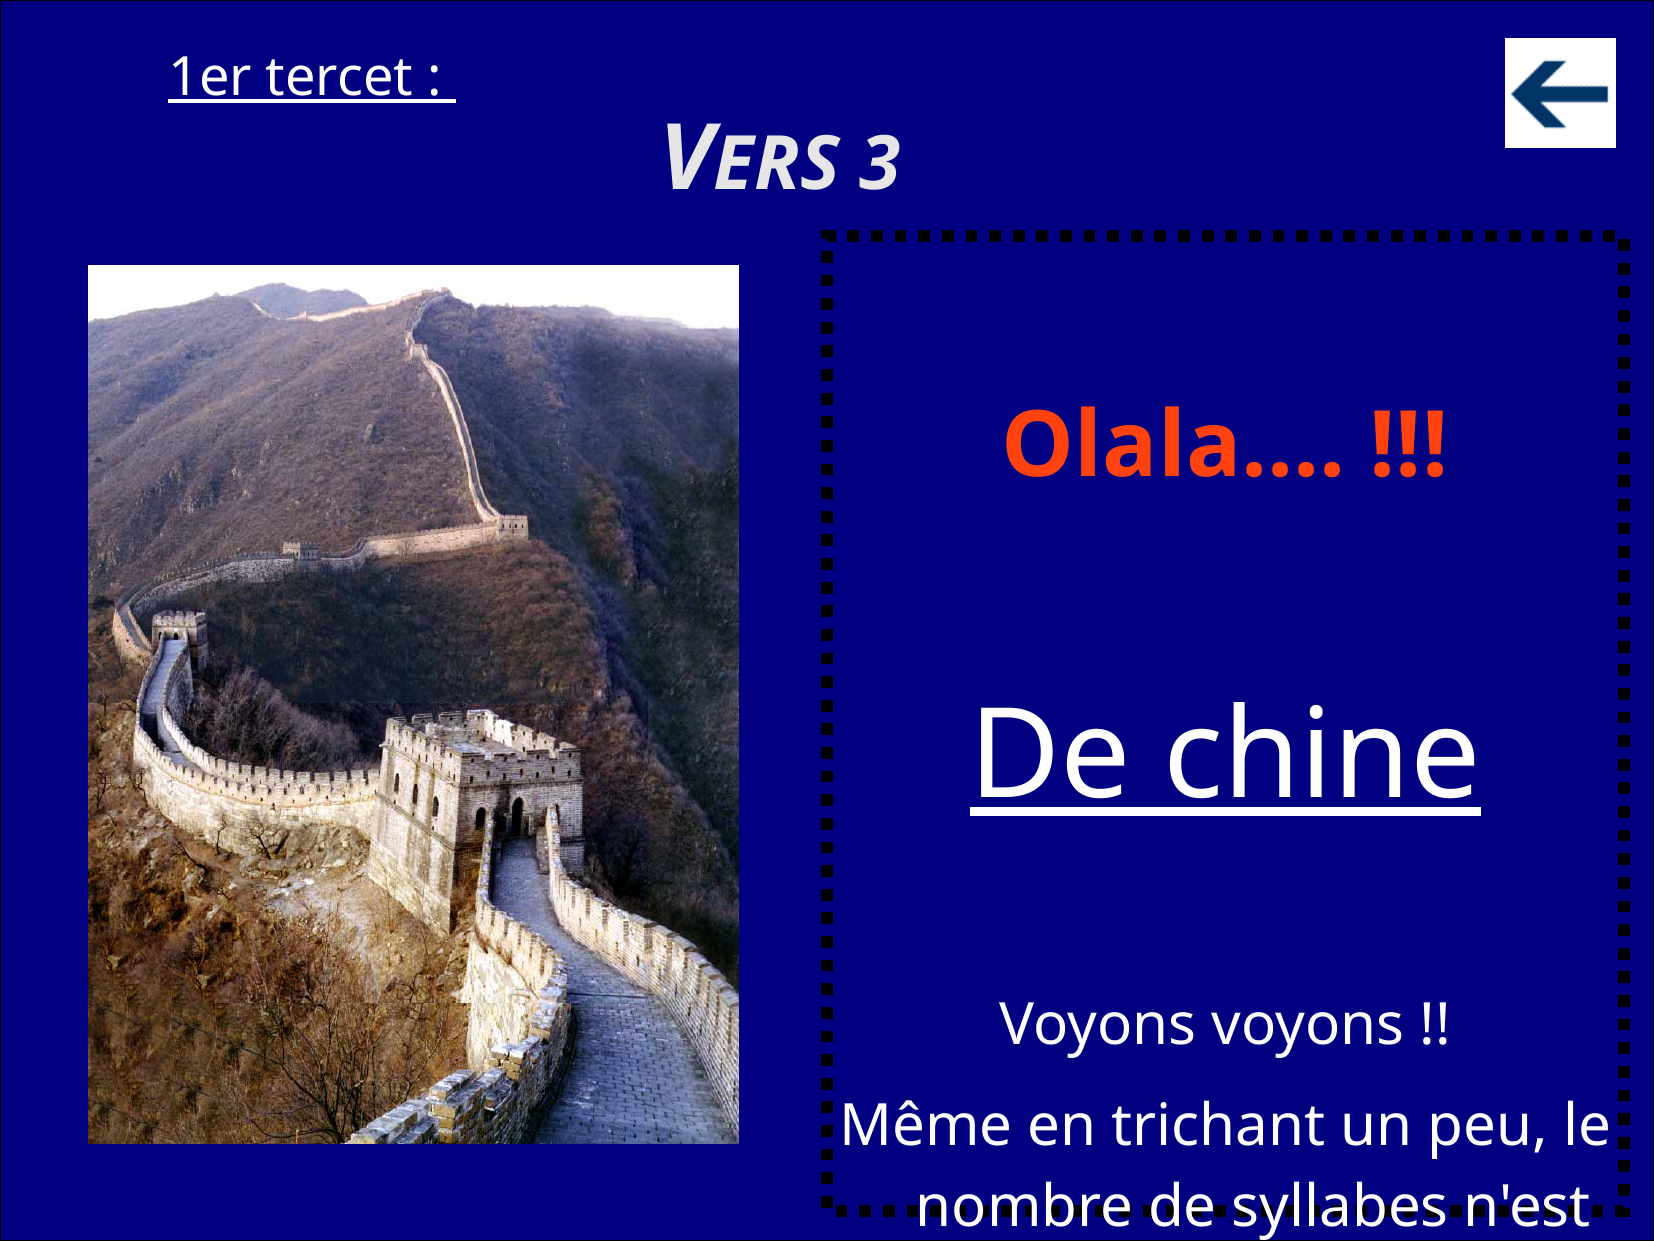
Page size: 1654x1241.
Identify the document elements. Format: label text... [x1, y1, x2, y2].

picture [1505, 38, 1616, 148]
text_box VERS 3 [620, 0, 941, 207]
picture [88, 265, 739, 1144]
text_box 1er tercet : [122, 29, 502, 121]
text_box [0, 0, 1654, 1241]
list Olala.... !!! De chine Voyons voyons !! Même en trichant un peu, le nombre de syllabes n'est pas correct. Il y en a trop ! [826, 236, 1625, 1211]
